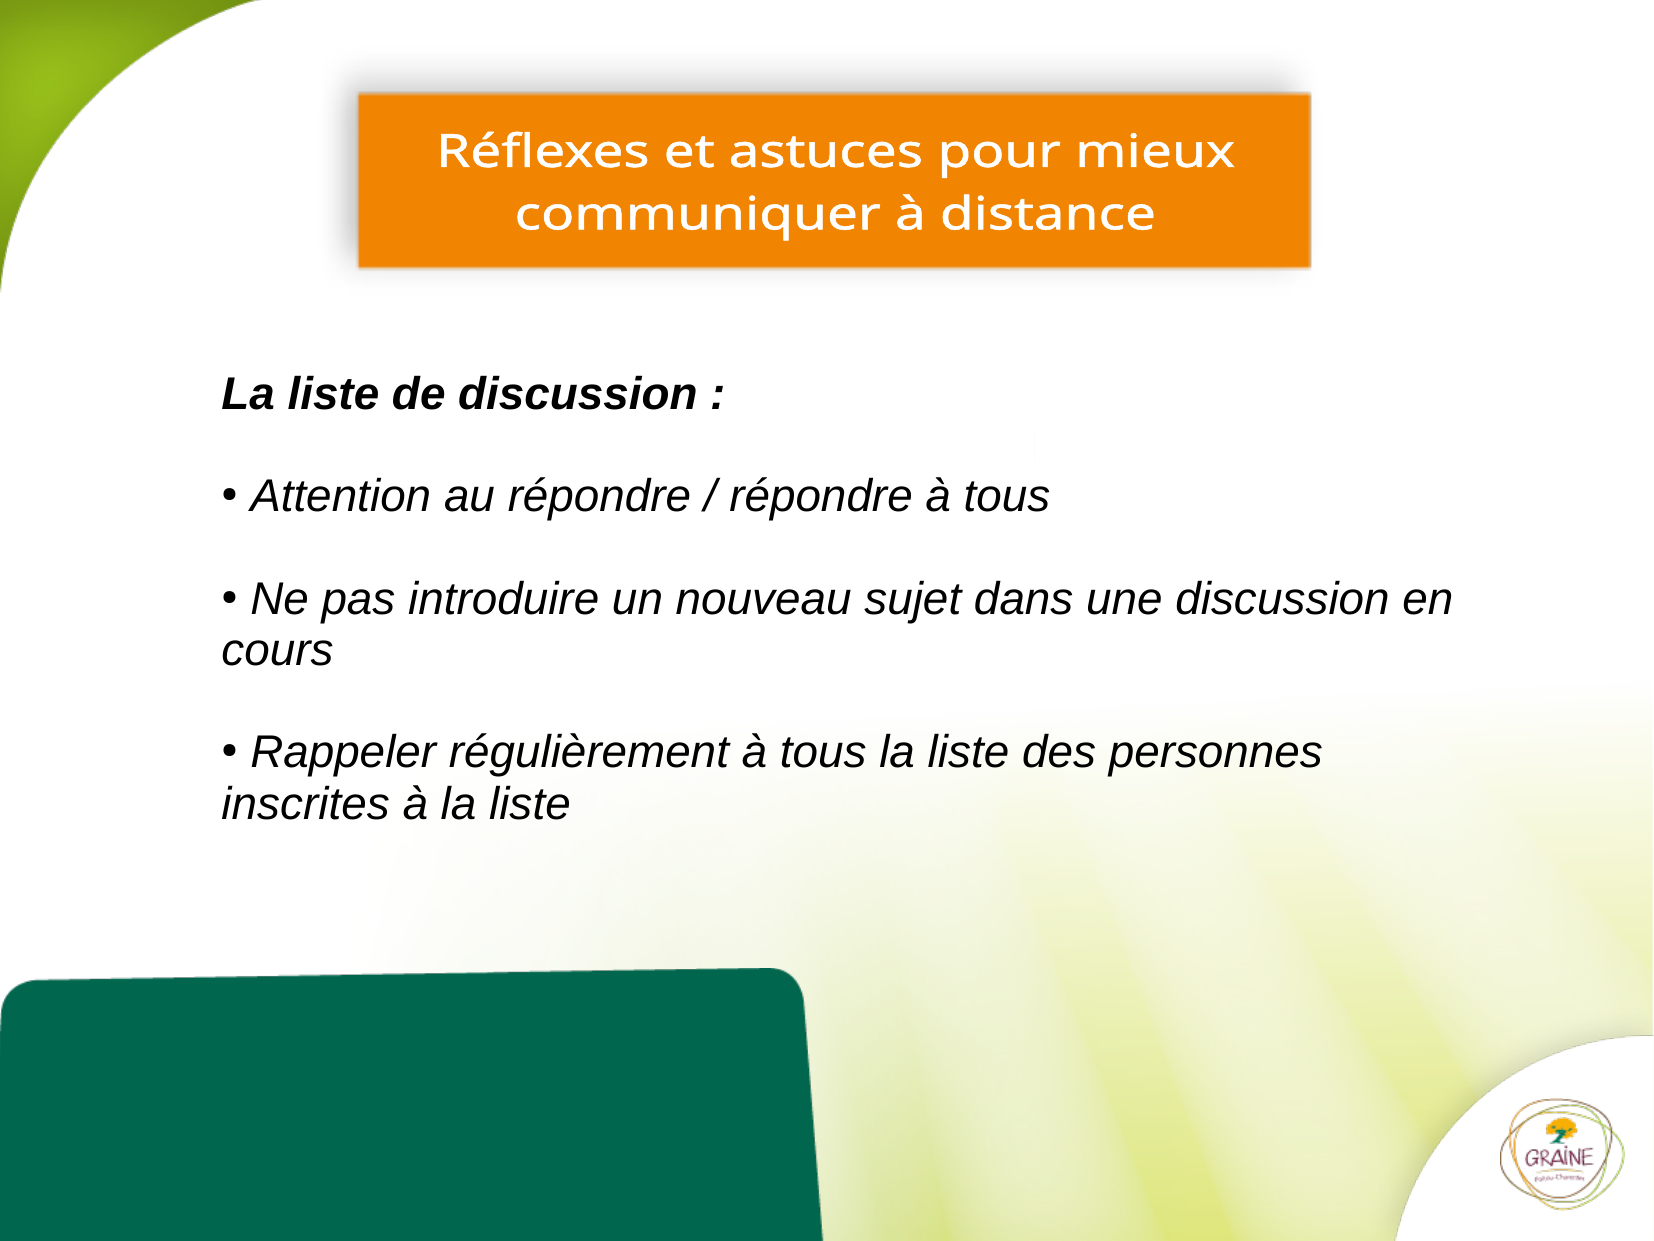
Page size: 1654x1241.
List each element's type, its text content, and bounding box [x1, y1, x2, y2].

title Réflexes et astuces pour mieux communiquer à distance [348, 106, 1323, 255]
picture [318, 46, 1323, 296]
text_box La liste de discussion : Attention au répondre / répondre à tous Ne pas introduire un nouveau sujet dans une discussion en cours Rappeler régulièrement à tous la liste des personnes inscrites à la liste [206, 360, 1477, 837]
picture [0, 0, 263, 300]
picture [0, 428, 1654, 1241]
